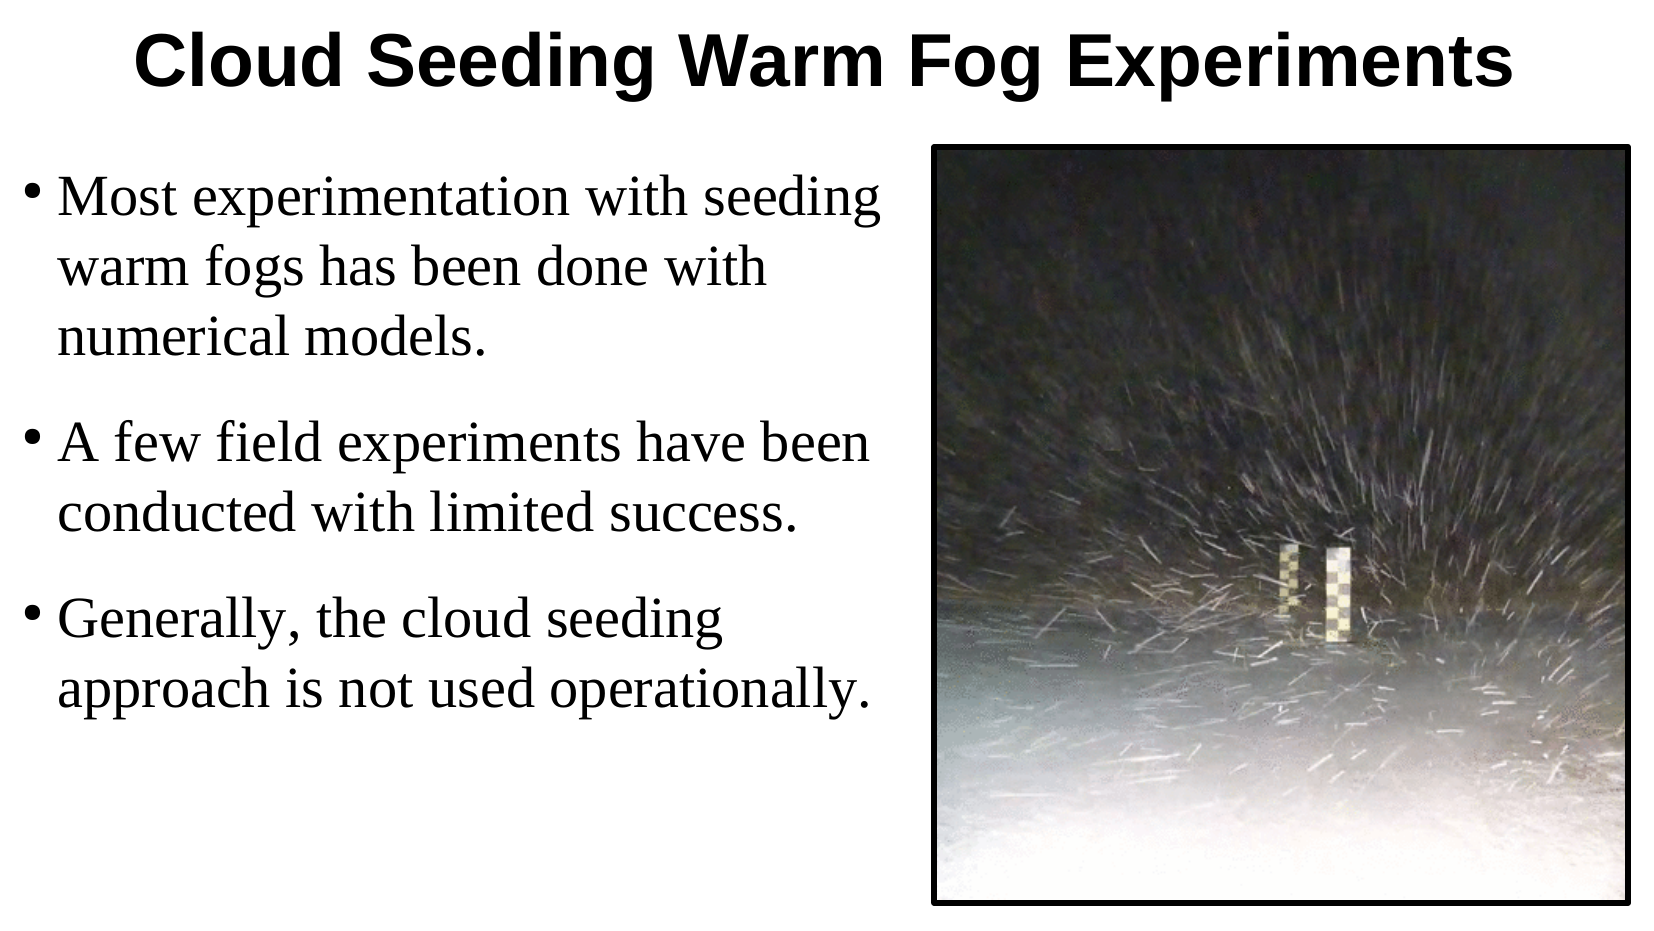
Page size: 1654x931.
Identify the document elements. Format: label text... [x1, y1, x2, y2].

picture [937, 149, 1626, 901]
text_box Most experimentation with seeding warm fogs has been done with numerical models. A few field experiments have been conducted with limited success. Generally, the cloud seeding approach is not used operationally. [4, 149, 901, 727]
title Cloud Seeding Warm Fog Experiments [0, 5, 1654, 107]
